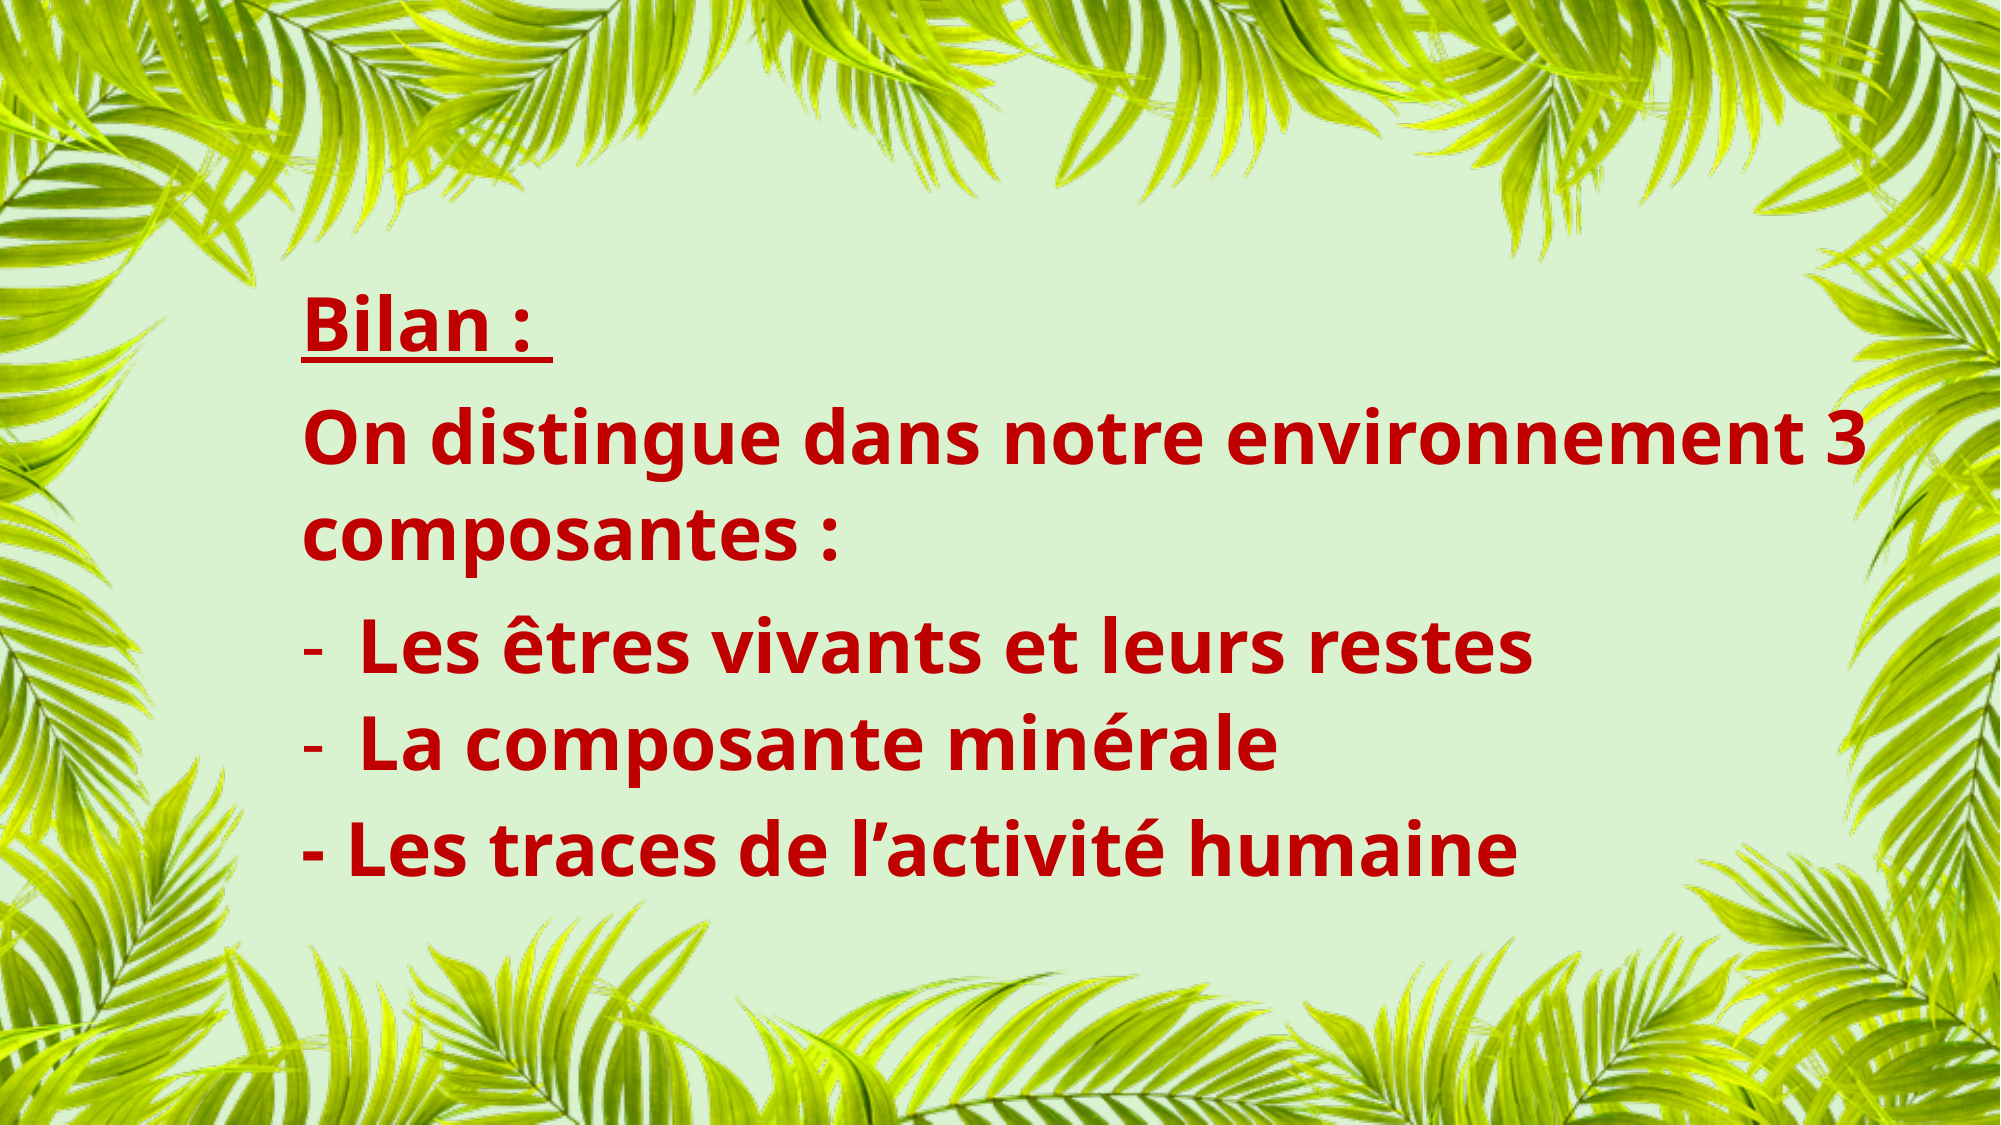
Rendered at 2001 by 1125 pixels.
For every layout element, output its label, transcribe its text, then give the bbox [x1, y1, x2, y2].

picture [0, 0, 2000, 1125]
text_box Bilan : On distingue dans notre environnement 3 composantes : Les êtres vivants et leurs restes La composante minérale - Les traces de l’activité humaine [286, 263, 1888, 900]
